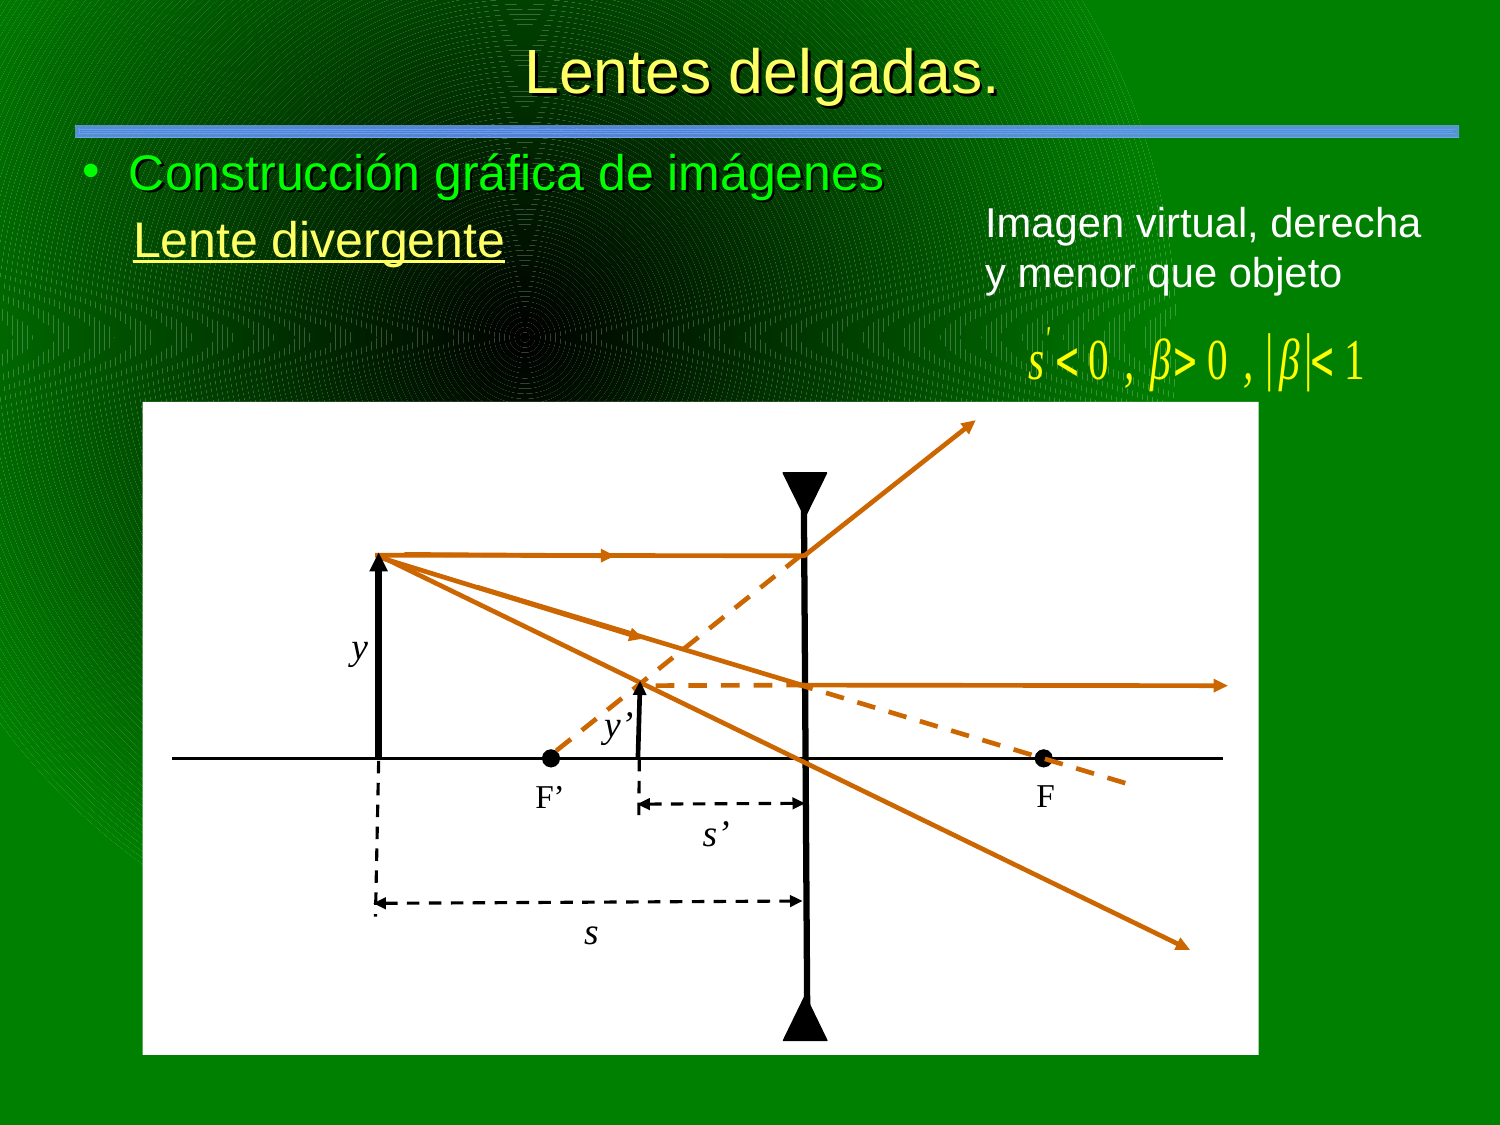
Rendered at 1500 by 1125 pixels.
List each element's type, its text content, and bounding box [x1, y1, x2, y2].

text_box Construcción gráfica de imágenes [67, 132, 1397, 221]
text_box [142, 401, 1259, 1055]
text_box y [328, 622, 391, 668]
text_box Lente divergente [113, 215, 525, 274]
text_box Lentes delgadas. [50, 23, 1476, 114]
text_box F’ [520, 774, 581, 815]
text_box y’ [587, 700, 650, 746]
text_box F [1015, 774, 1076, 815]
text_box [75, 125, 1460, 138]
text_box s [560, 907, 623, 953]
text_box s’ [685, 808, 748, 854]
chart [1016, 317, 1380, 393]
text_box Imagen virtual, derecha y menor que objeto [970, 188, 1442, 304]
